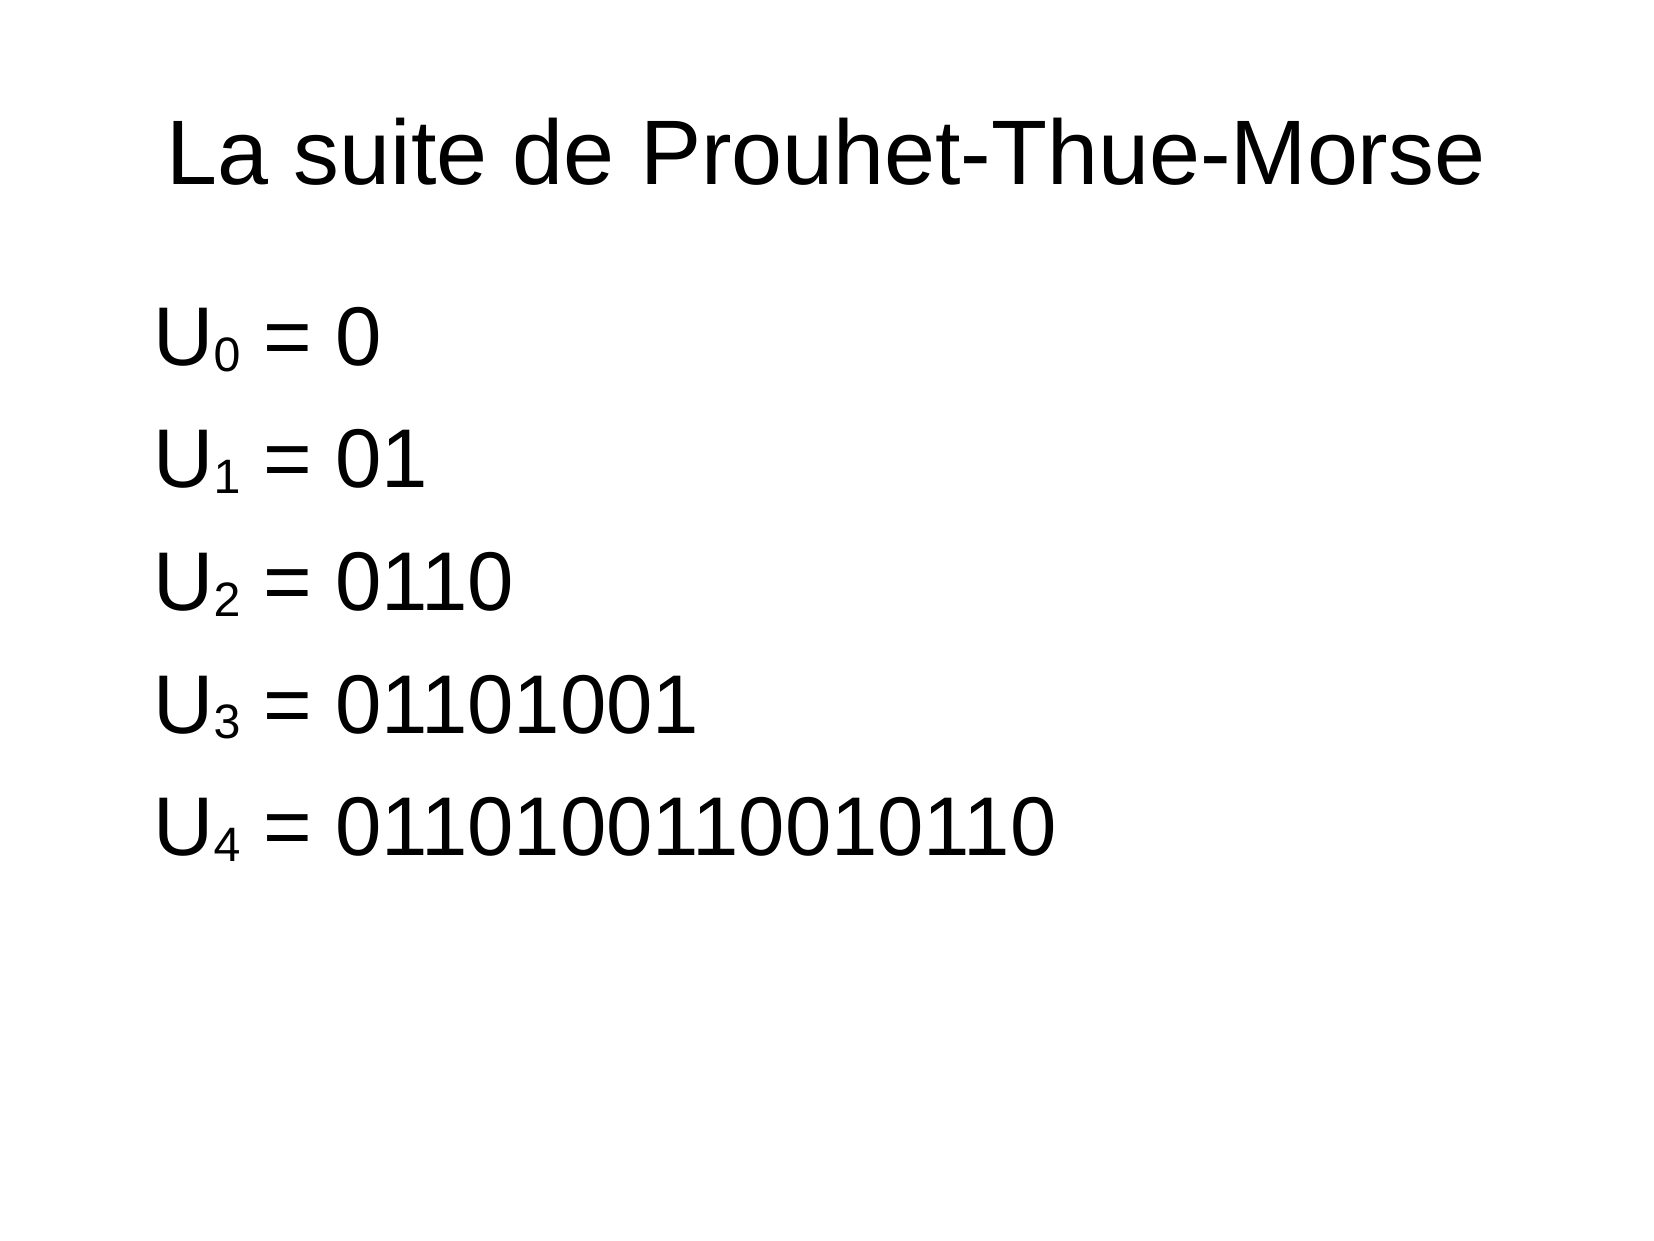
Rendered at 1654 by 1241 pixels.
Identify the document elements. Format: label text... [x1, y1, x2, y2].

list U0 = 0 U1 = 01 U2 = 0110 U3 = 01101001 U4 = 0110100110010110 [82, 290, 1571, 1109]
title La suite de Prouhet-Thue-Morse [82, 49, 1571, 257]
